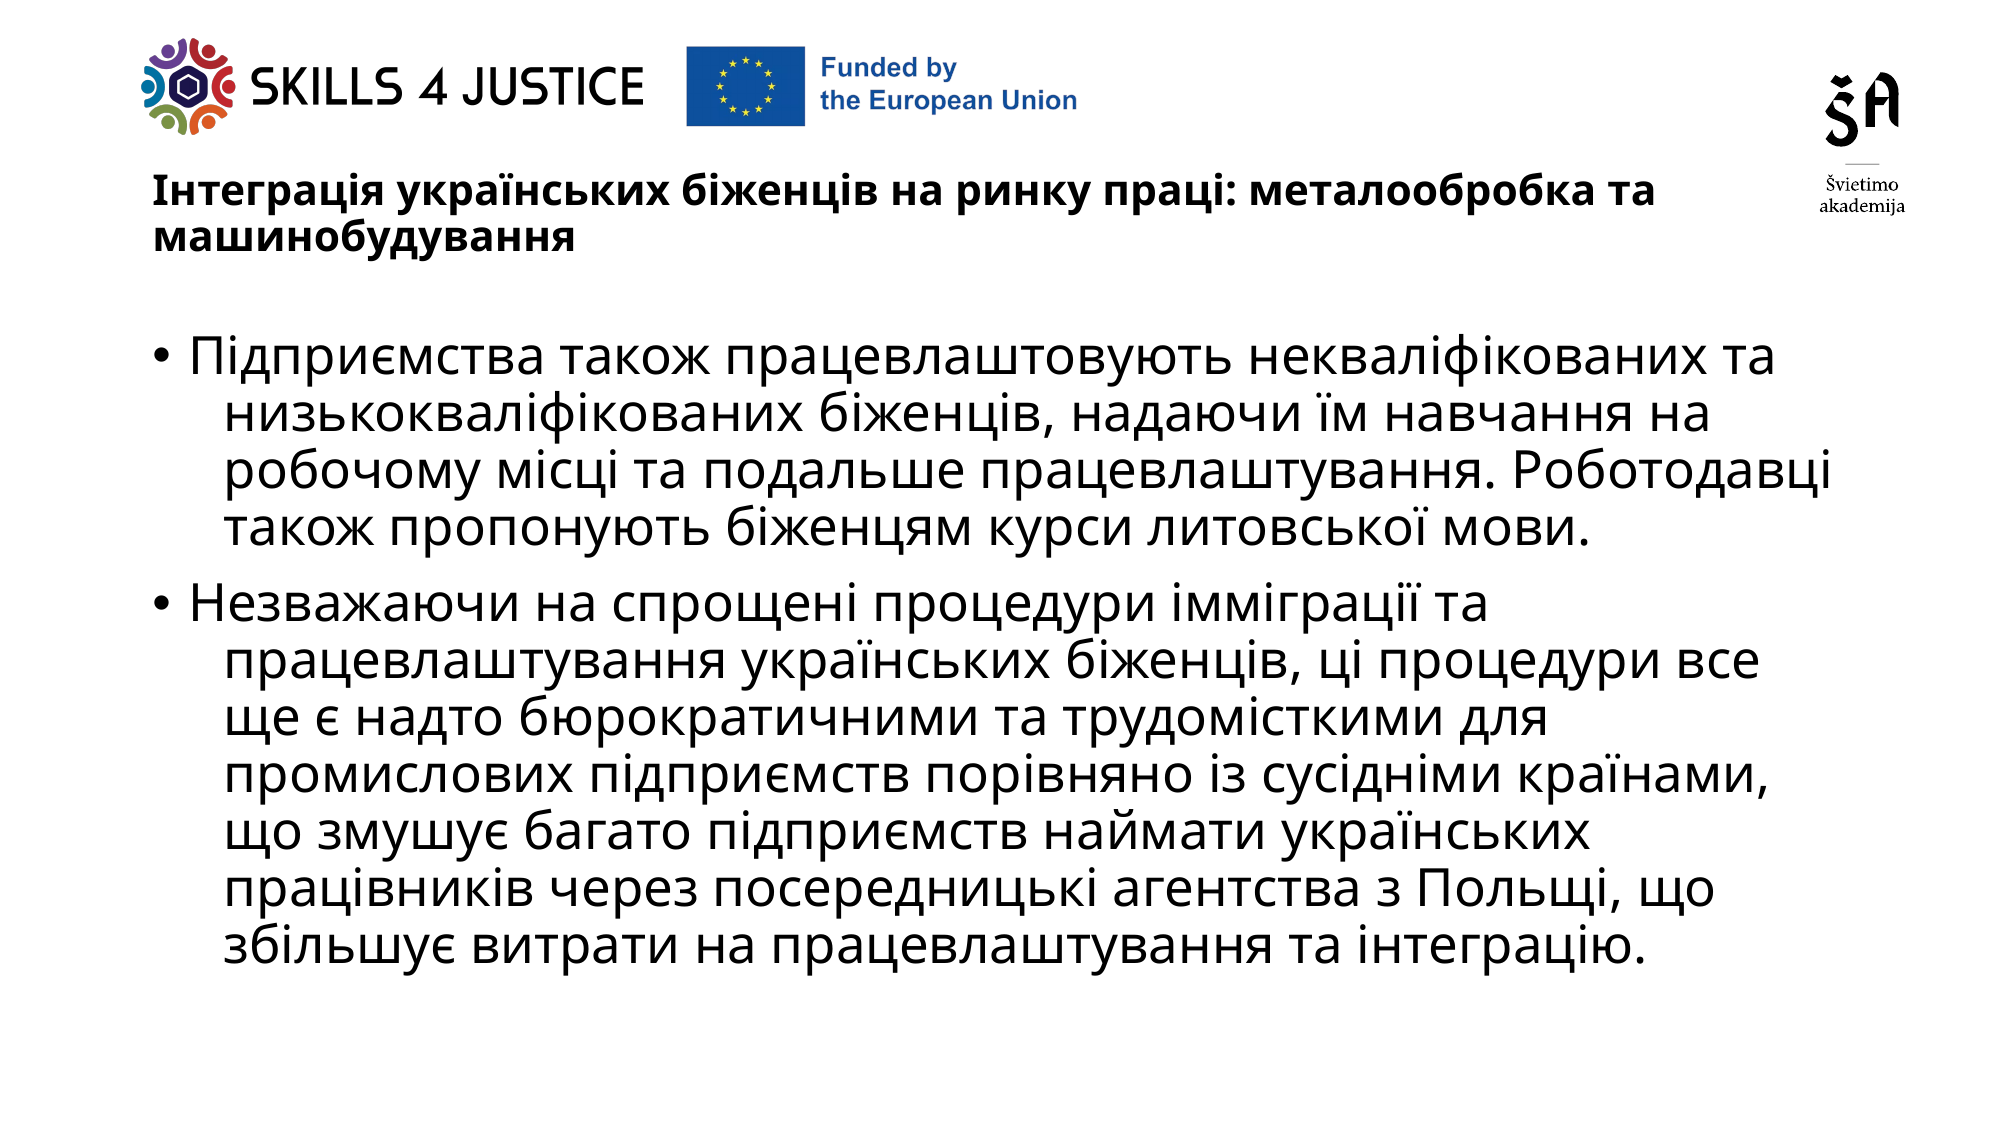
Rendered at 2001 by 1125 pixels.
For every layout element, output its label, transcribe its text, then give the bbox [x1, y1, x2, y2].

list Підприємства також працевлаштовують некваліфікованих та низькокваліфікованих біженців, надаючи їм навчання на робочому місці та подальше працевлаштування. Роботодавці також пропонують біженцям курси литовської мови. Незважаючи на спрощені процедури імміграції та працевлаштування українських біженців, ці процедури все ще є надто бюрократичними та трудомісткими для промислових підприємств порівняно із сусідніми країнами, що змушує багато підприємств наймати українських працівників через посередницькі агентства з Польщі, що збільшує витрати на працевлаштування та інтеграцію. [137, 321, 1863, 1033]
title Інтеграція українських біженців на ринку праці: металообробка та машинобудування [137, 200, 1679, 307]
